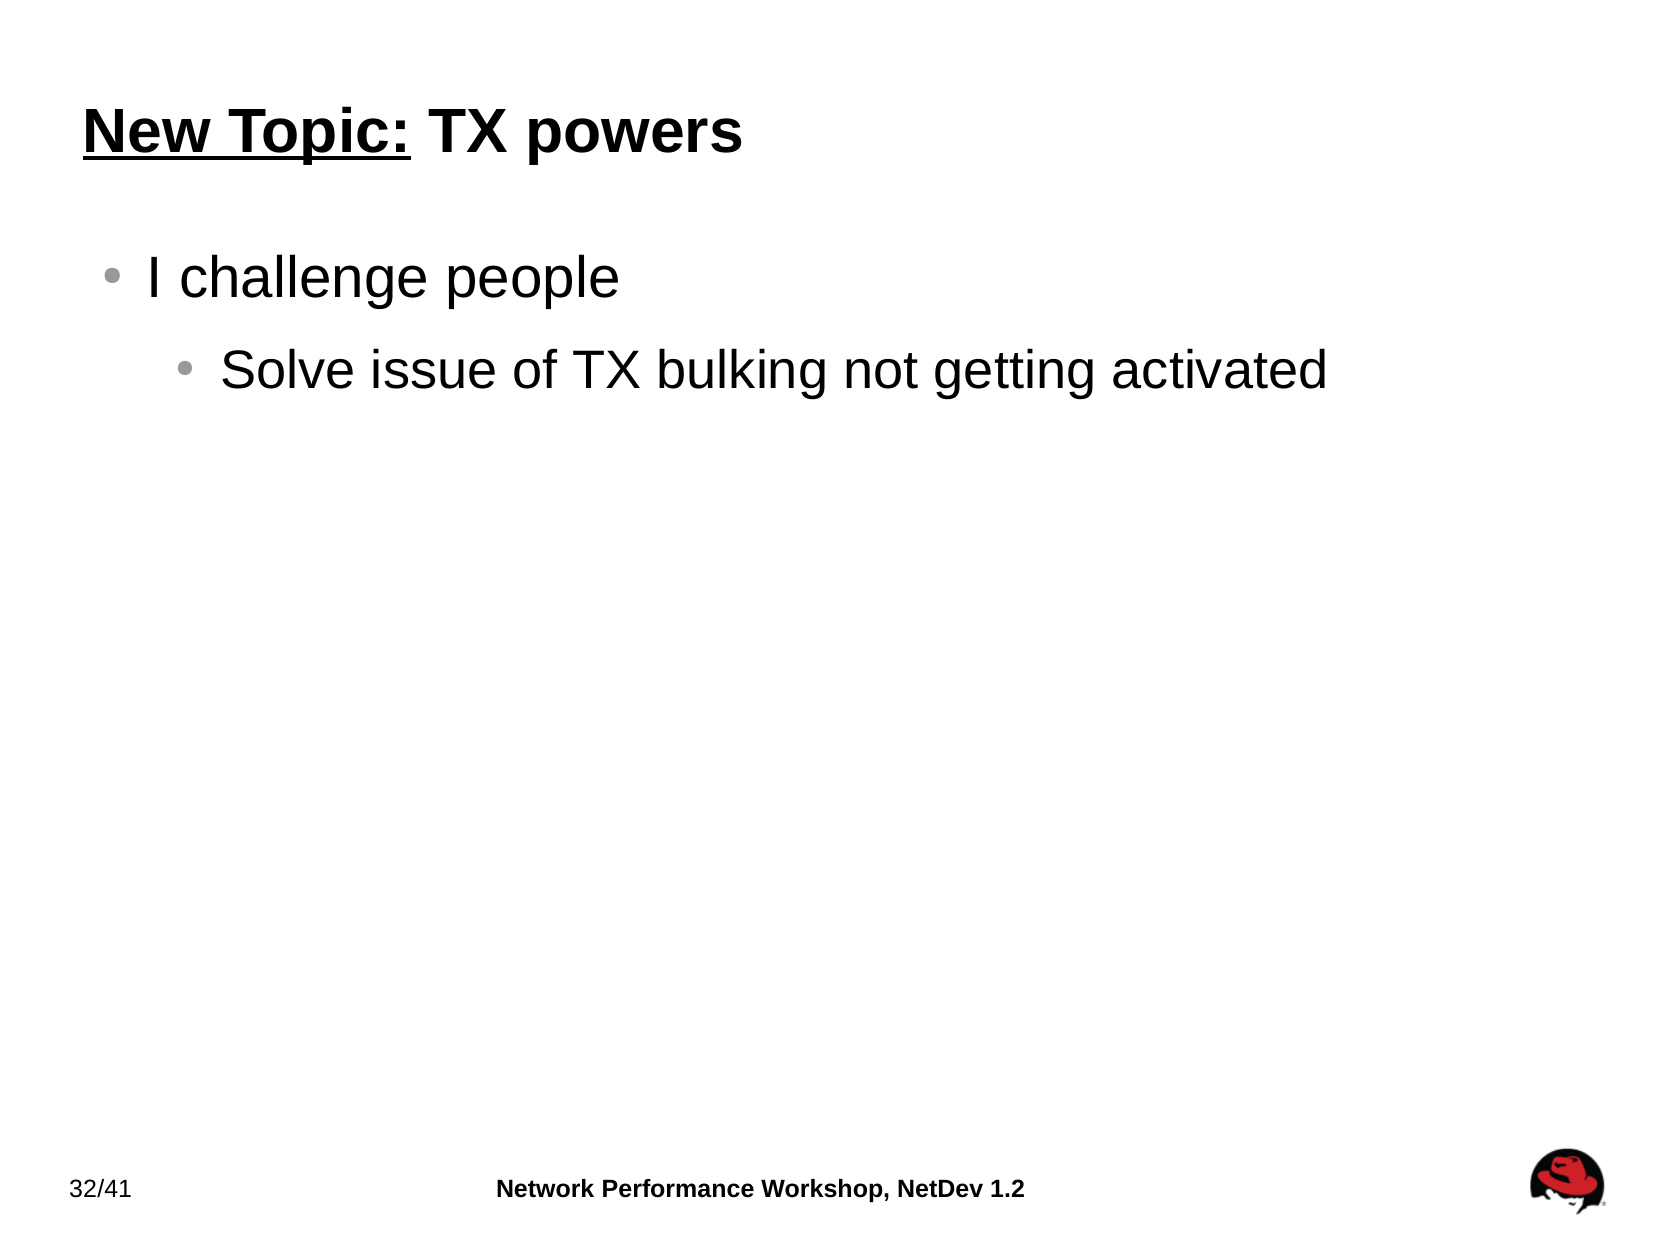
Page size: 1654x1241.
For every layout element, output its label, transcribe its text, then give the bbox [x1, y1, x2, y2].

list I challenge people Solve issue of TX bulking not getting activated [86, 244, 1575, 1039]
picture [1529, 1146, 1612, 1224]
title New Topic: TX powers [82, 37, 1571, 226]
